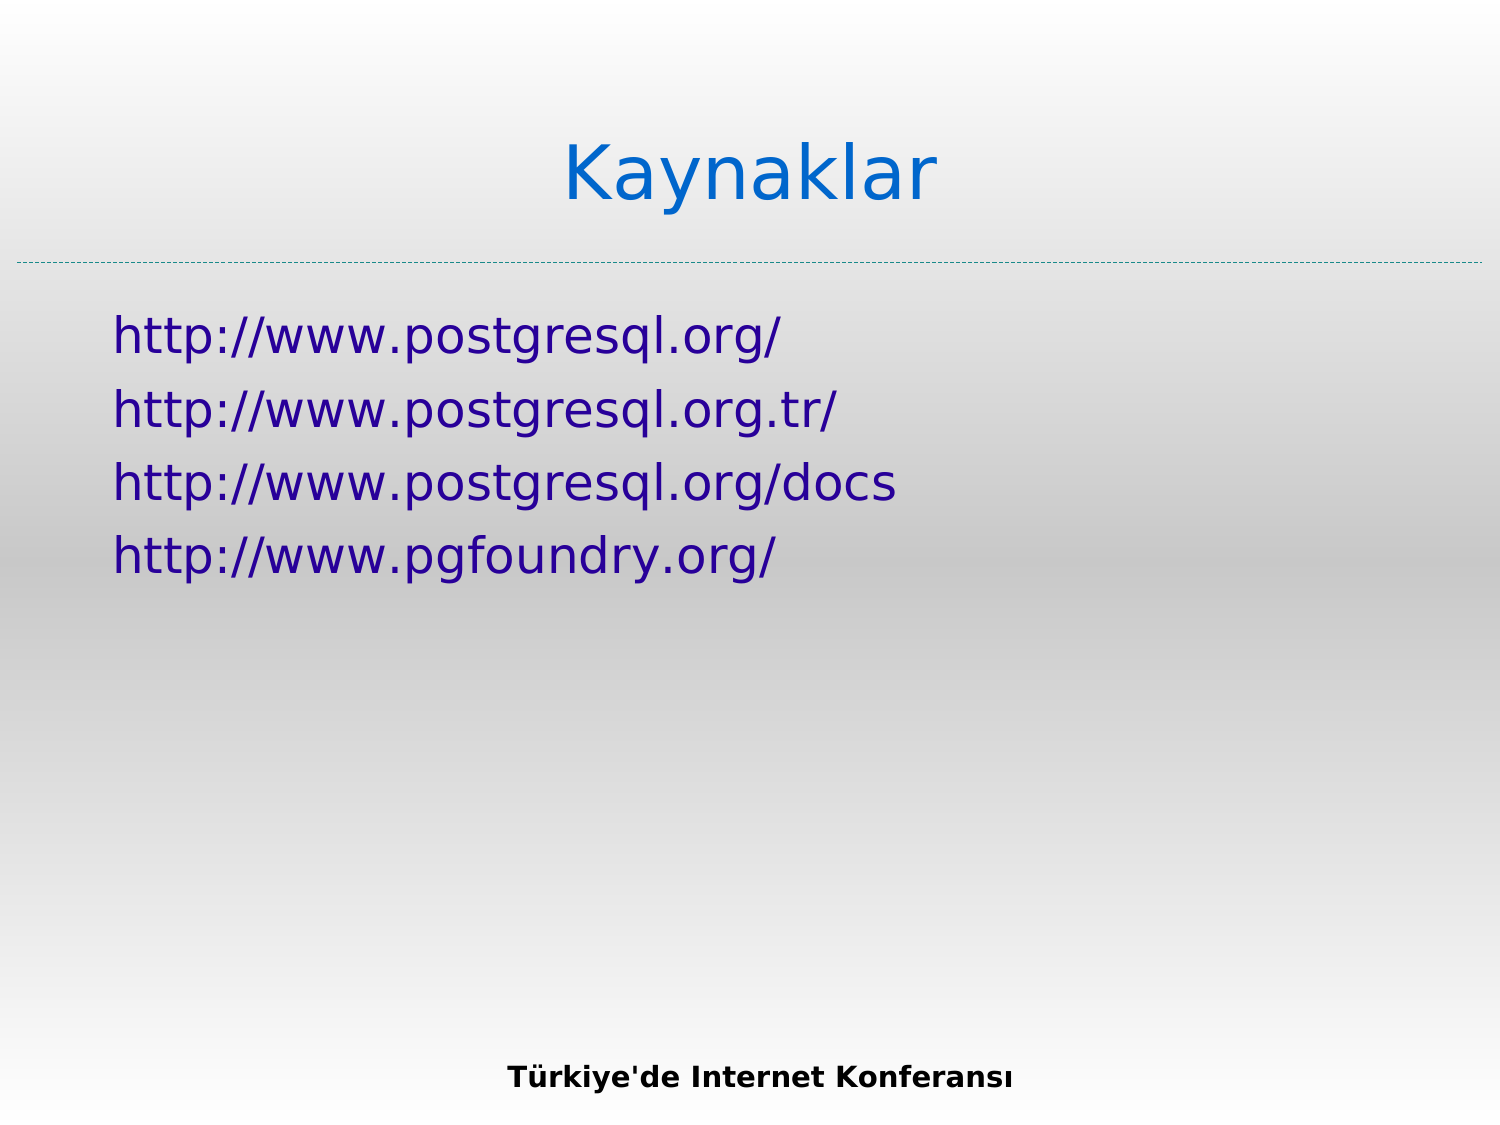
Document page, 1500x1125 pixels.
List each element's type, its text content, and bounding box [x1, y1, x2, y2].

list http://www.postgresql.org/ http://www.postgresql.org.tr/ http://www.postgresql.org/docs http://www.pgfoundry.org/ [0, 299, 1500, 975]
title Kaynaklar [0, 0, 1500, 225]
